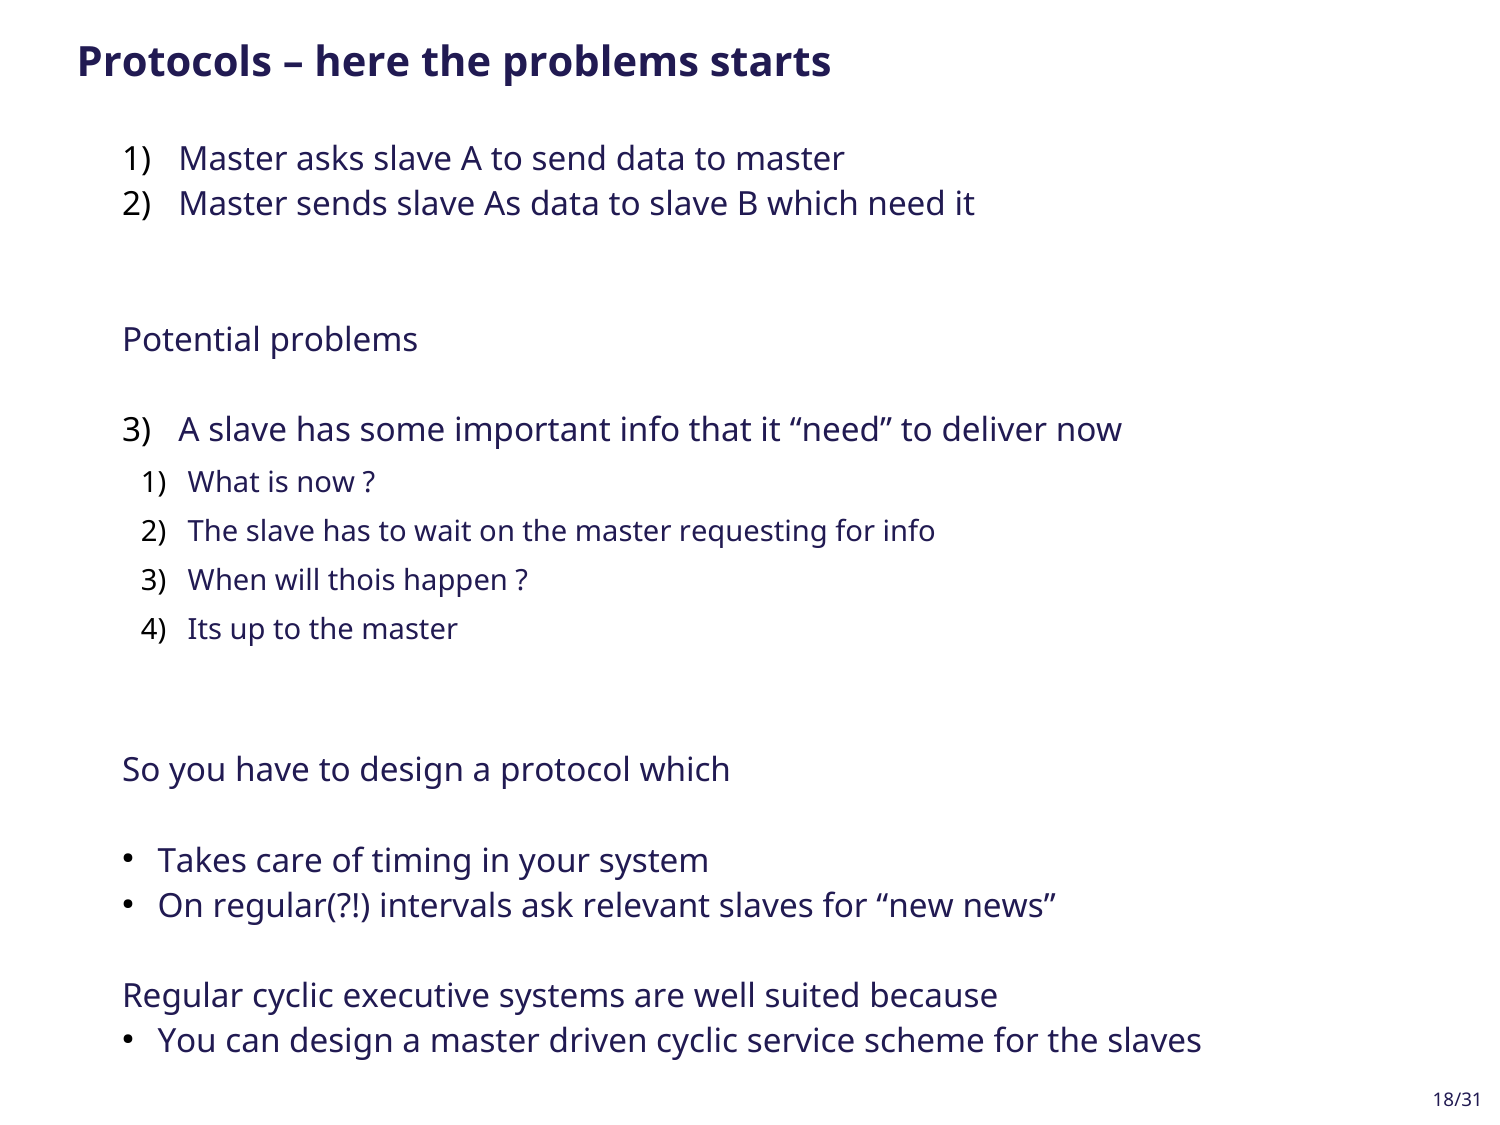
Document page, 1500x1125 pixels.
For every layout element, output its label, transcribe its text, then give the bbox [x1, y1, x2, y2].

title Protocols – here the problems starts [61, 28, 1441, 92]
list Master asks slave A to send data to master Master sends slave As data to slave B which need it Potential problems A slave has some important info that it “need” to deliver now What is now ? The slave has to wait on the master requesting for info When will thois happen ? Its up to the master So you have to design a protocol which Takes care of timing in your system On regular(?!) intervals ask relevant slaves for “new news” Regular cyclic executive systems are well suited because You can design a master driven cyclic service scheme for the slaves [60, 135, 1482, 1081]
